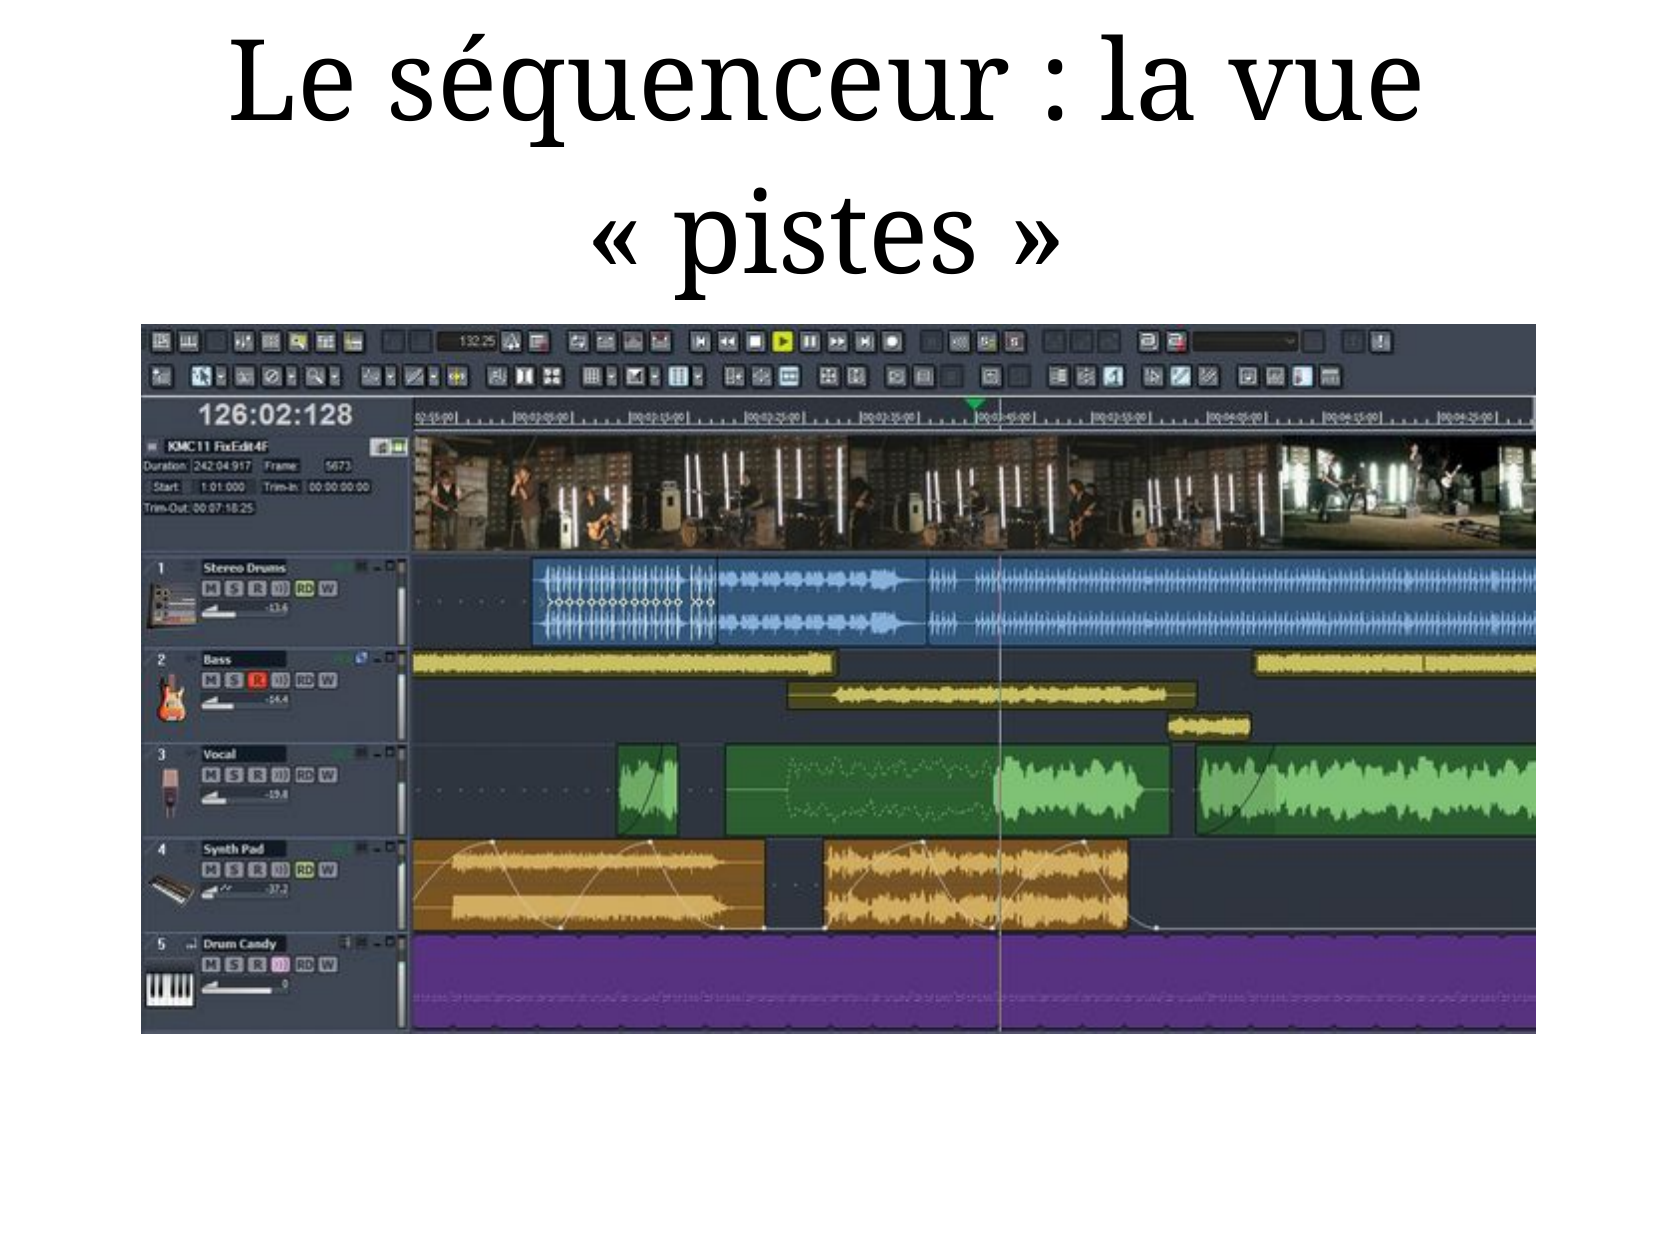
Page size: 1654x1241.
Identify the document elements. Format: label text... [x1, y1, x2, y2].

picture [141, 324, 1536, 1034]
title Le séquenceur : la vue « pistes » [0, 49, 1654, 257]
